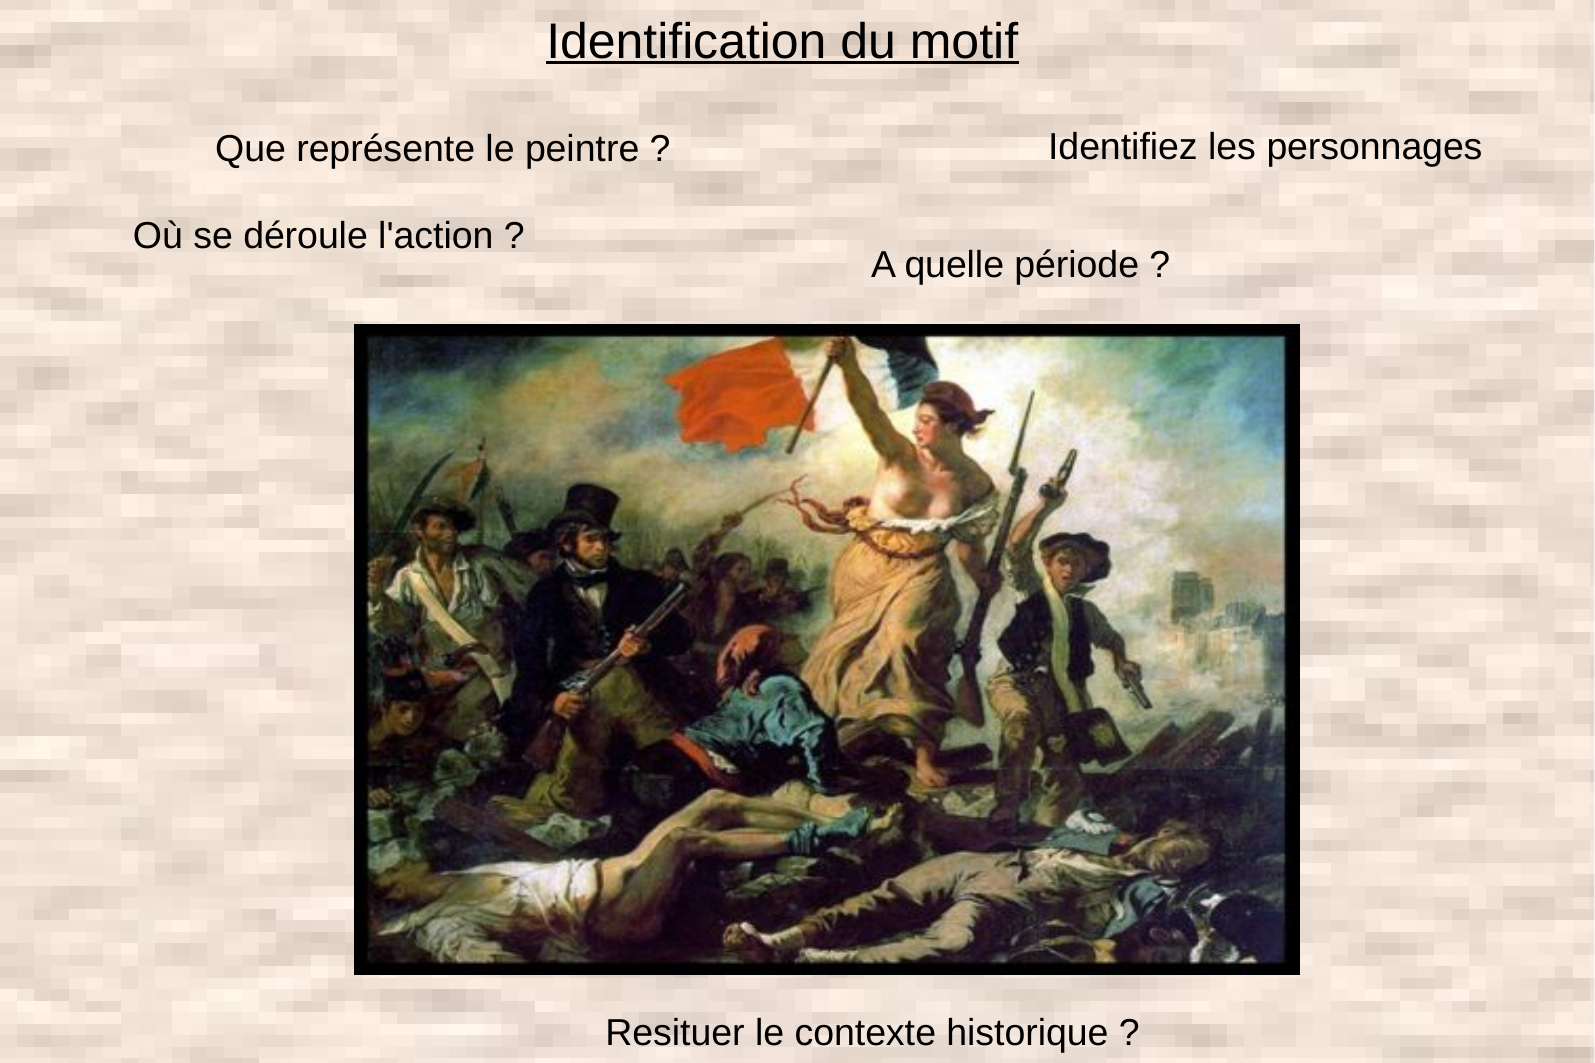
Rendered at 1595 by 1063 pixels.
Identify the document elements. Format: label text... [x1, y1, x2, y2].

text_box [147, 1003, 1447, 1063]
text_box [501, 236, 1241, 323]
text_box Identification du motif [501, 5, 1063, 119]
text_box Que représente le peintre ? [29, 120, 857, 178]
text_box Où se déroule l'action ? [118, 206, 768, 264]
text_box Resituer le contexte historique ? [590, 1003, 1155, 1061]
text_box A quelle période ? [856, 236, 1506, 294]
picture [0, 0, 1595, 1063]
text_box Identifiez les personnages [1033, 118, 1565, 175]
text_box [915, 147, 1506, 219]
